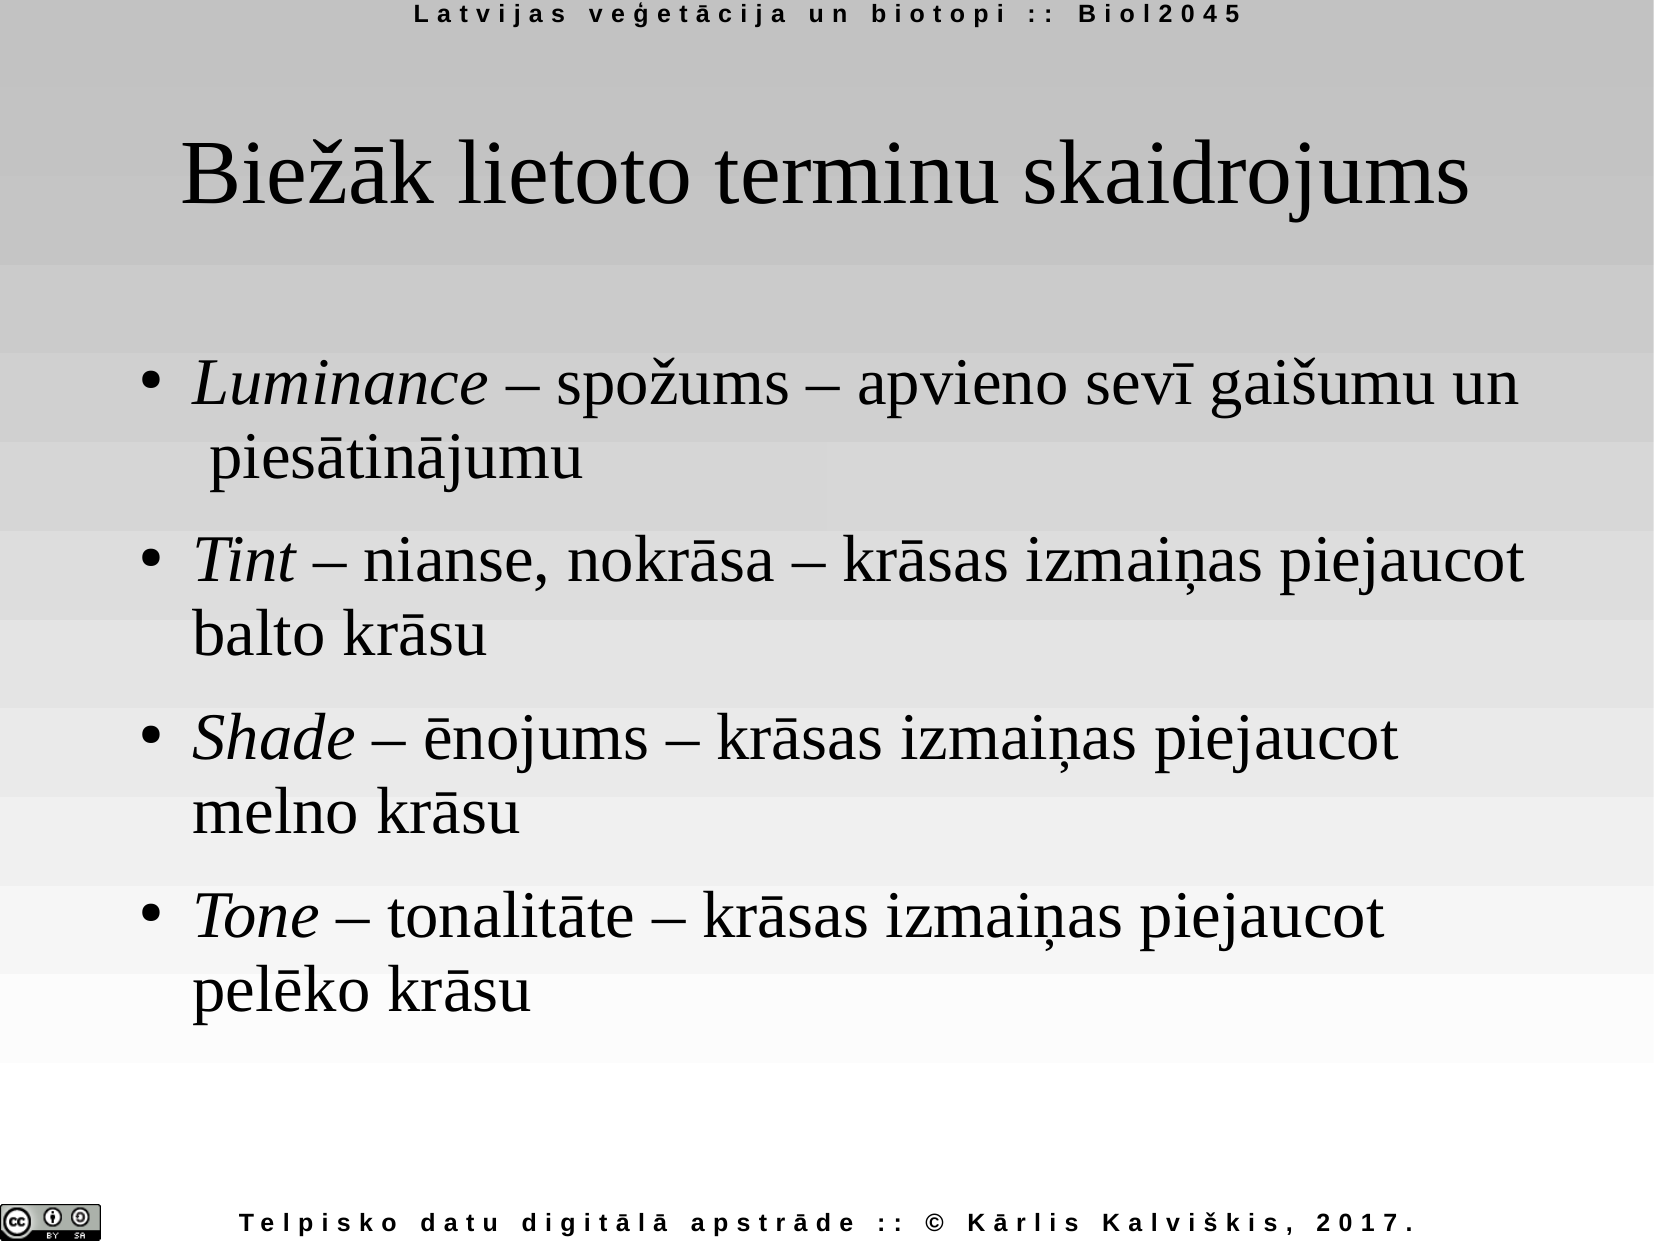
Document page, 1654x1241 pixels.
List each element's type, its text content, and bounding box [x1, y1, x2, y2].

list Luminance – spožums – apvieno sevī gaišumu un piesātinājumu Tint – nianse, nokrāsa – krāsas izmaiņas piejaucot balto krāsu Shade – ēnojums – krāsas izmaiņas piejaucot melno krāsu Tone – tonalitāte – krāsas izmaiņas piejaucot pelēko krāsu [121, 344, 1534, 1127]
title Biežāk lietoto terminu skaidrojums [29, 49, 1625, 296]
picture [0, 0, 1654, 1241]
